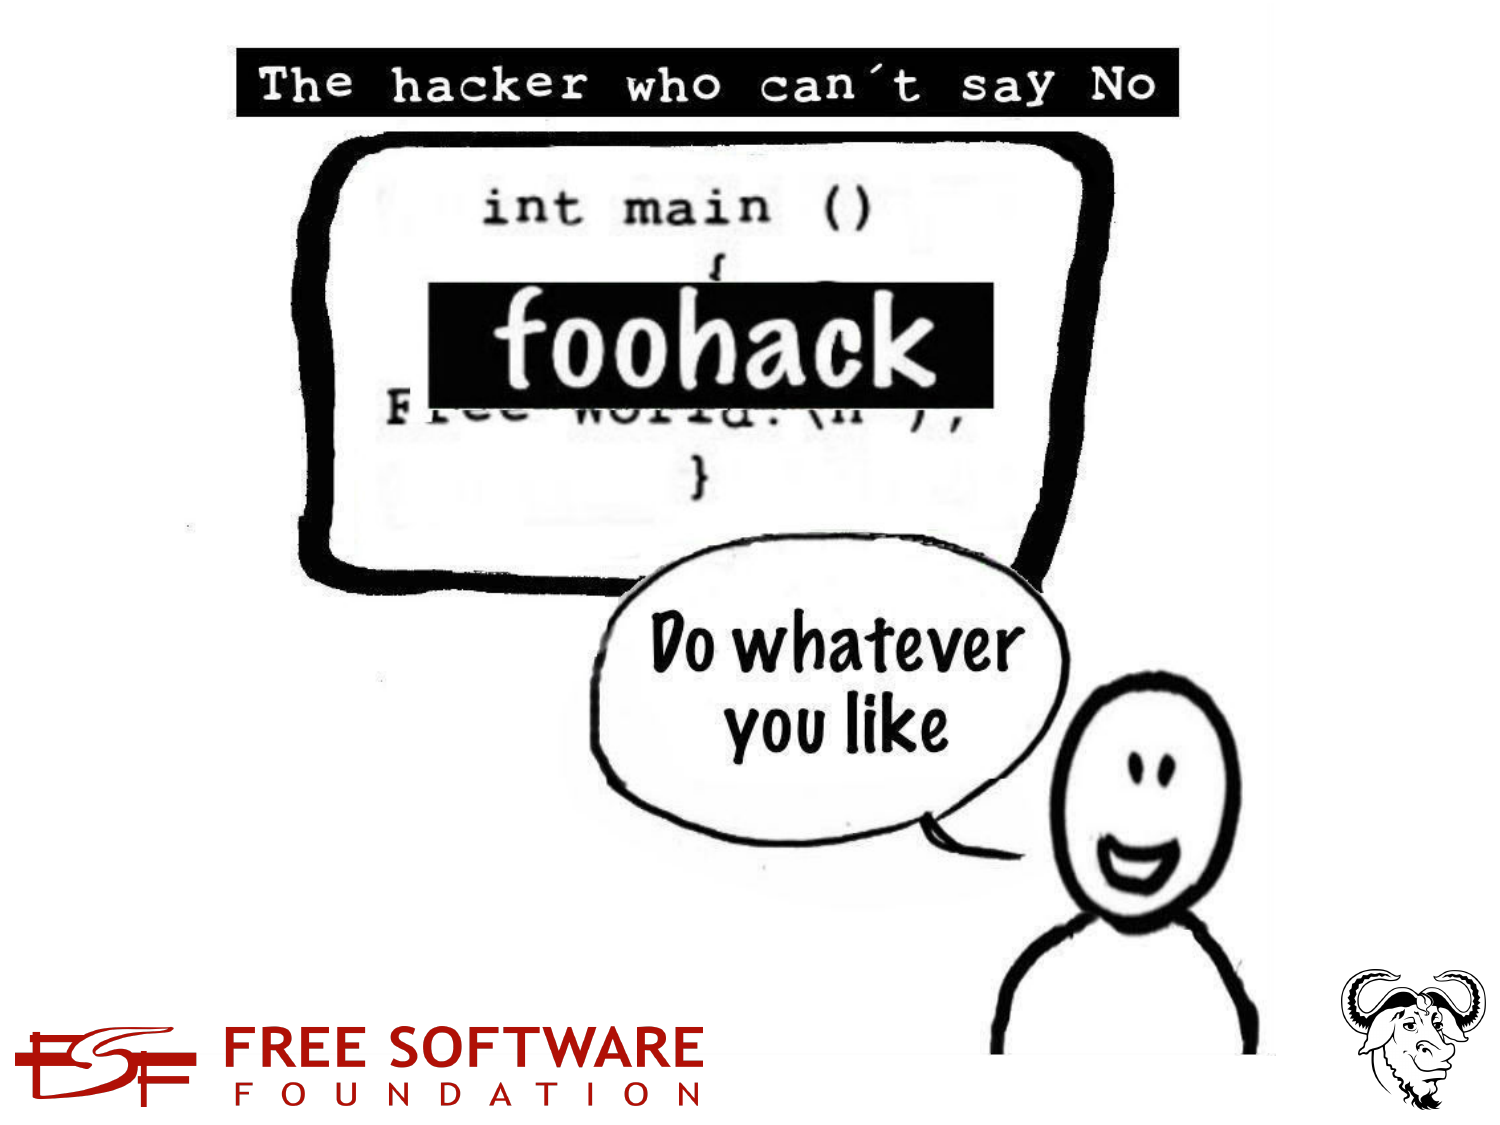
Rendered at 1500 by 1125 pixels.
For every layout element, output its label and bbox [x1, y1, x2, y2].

picture [15, 3, 1276, 1107]
picture [1341, 969, 1486, 1110]
